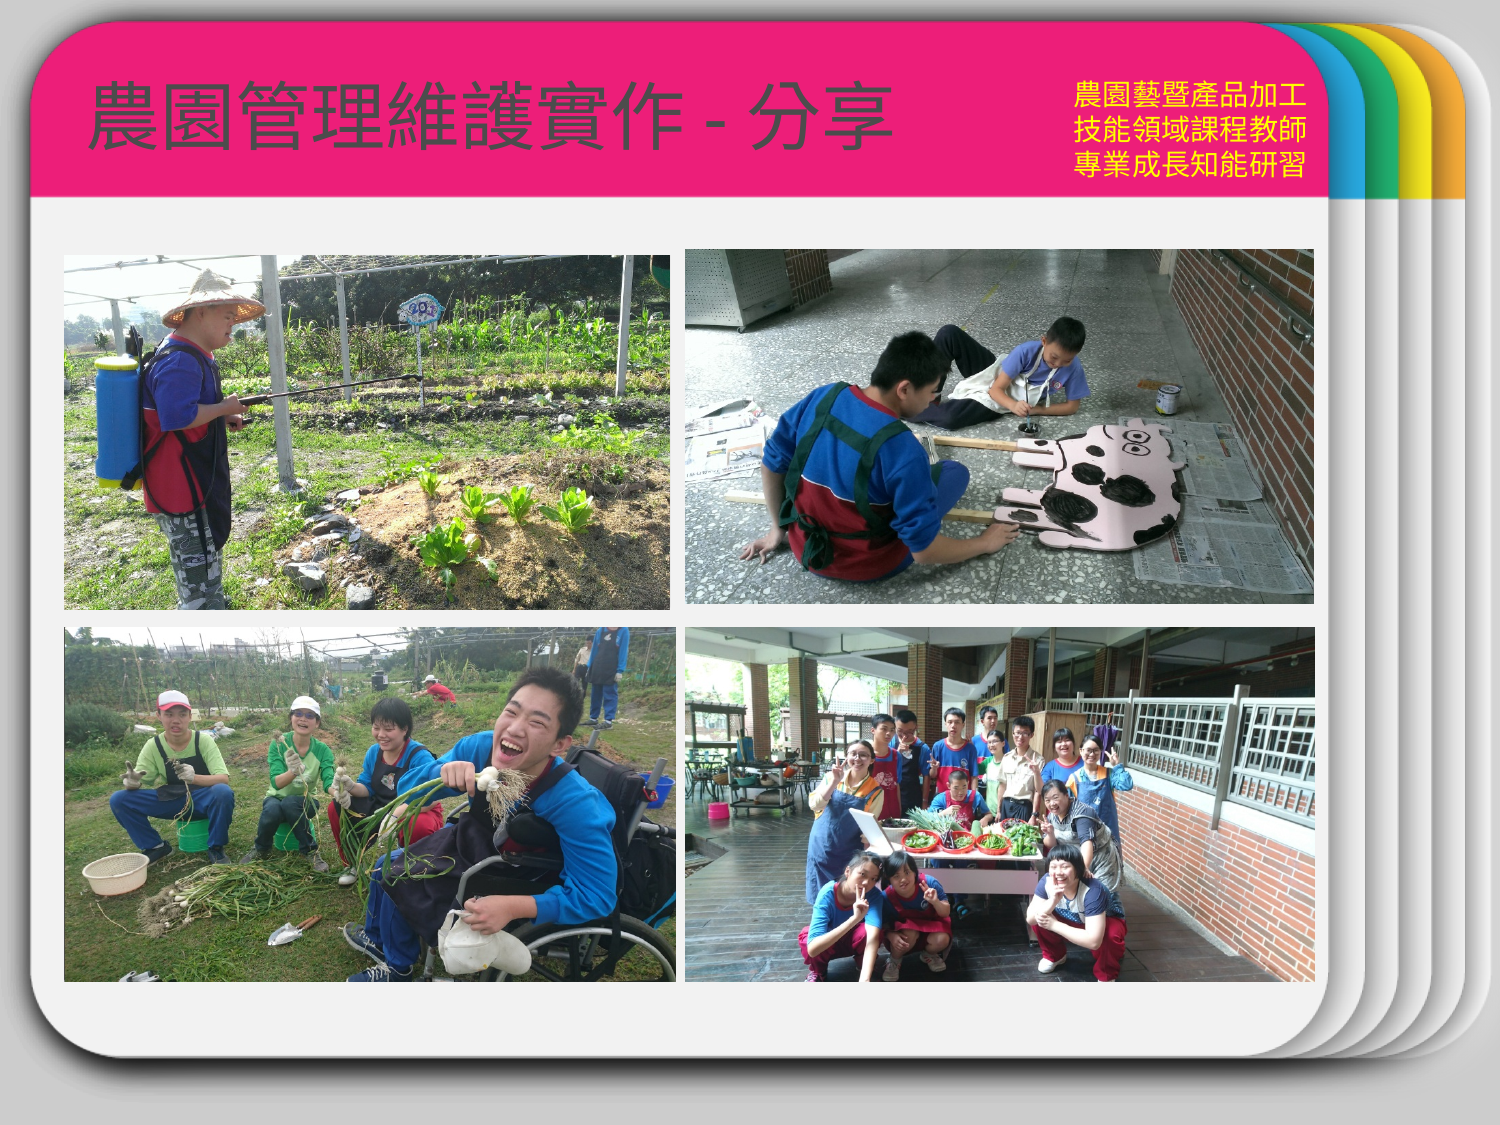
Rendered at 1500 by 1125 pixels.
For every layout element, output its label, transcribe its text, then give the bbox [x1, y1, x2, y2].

text_box 農園管理維護實作-分享 [70, 62, 1059, 169]
text_box 農園藝暨產品加工技能領域課程教師專業成長知能研習 [1058, 68, 1344, 190]
picture [0, 0, 1500, 1125]
